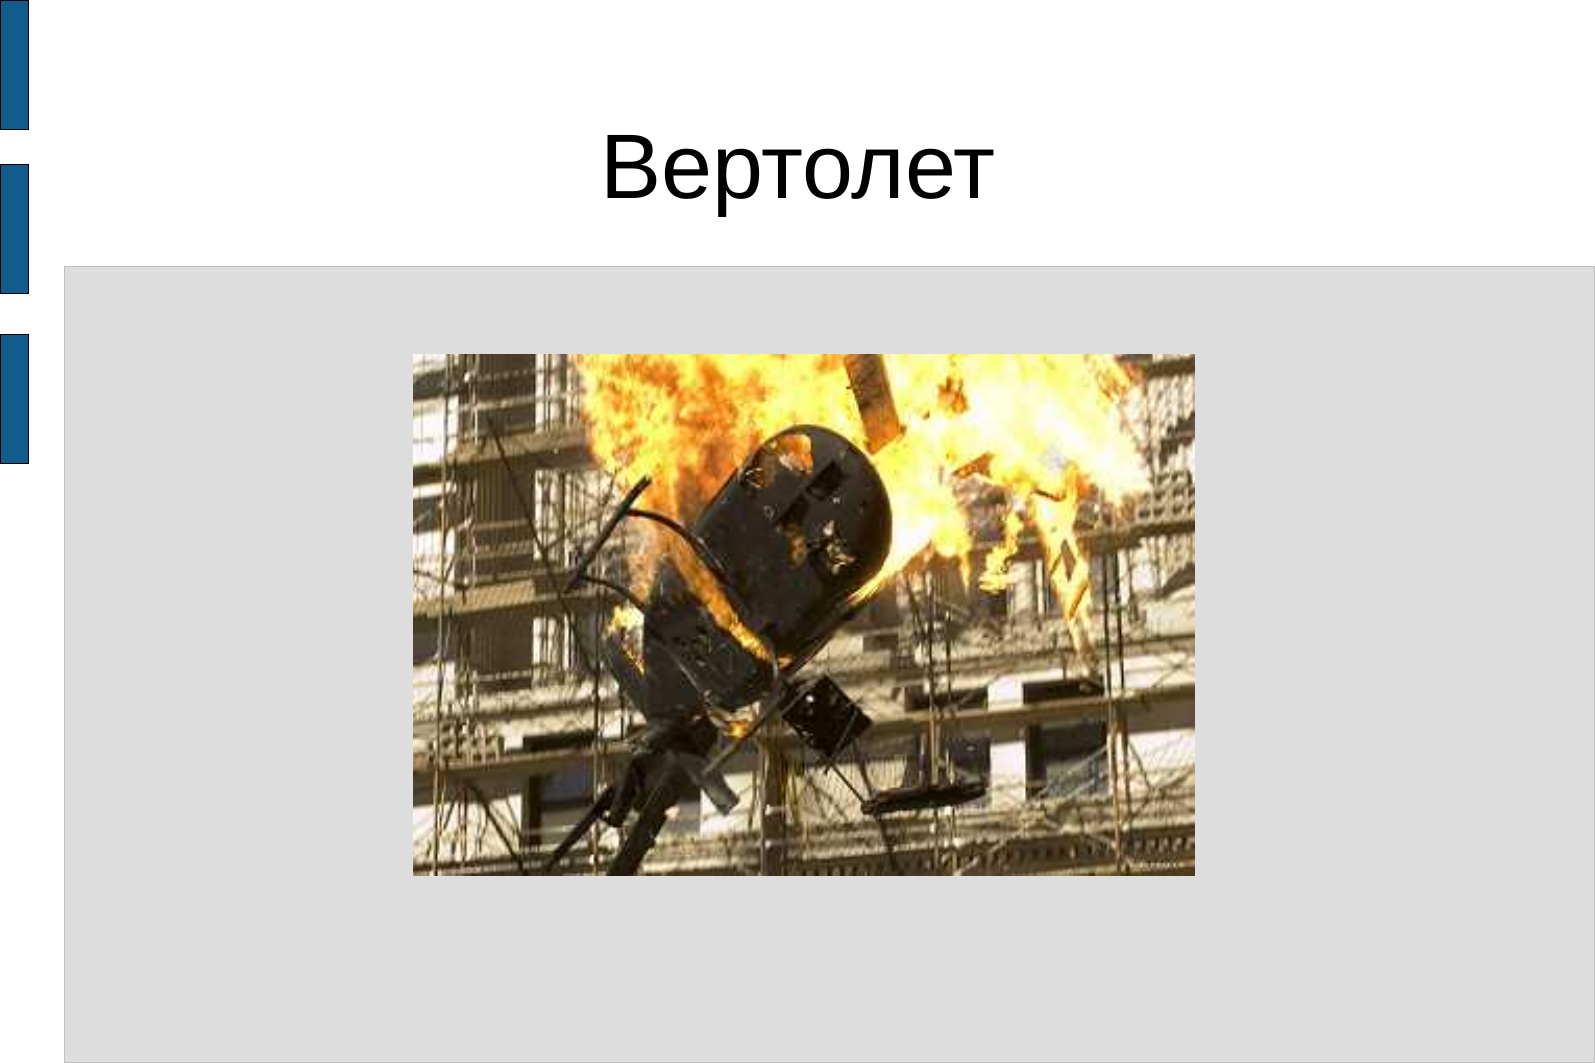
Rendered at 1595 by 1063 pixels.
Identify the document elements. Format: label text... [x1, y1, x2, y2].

title Вертолет [117, 78, 1479, 256]
picture [413, 354, 1195, 876]
